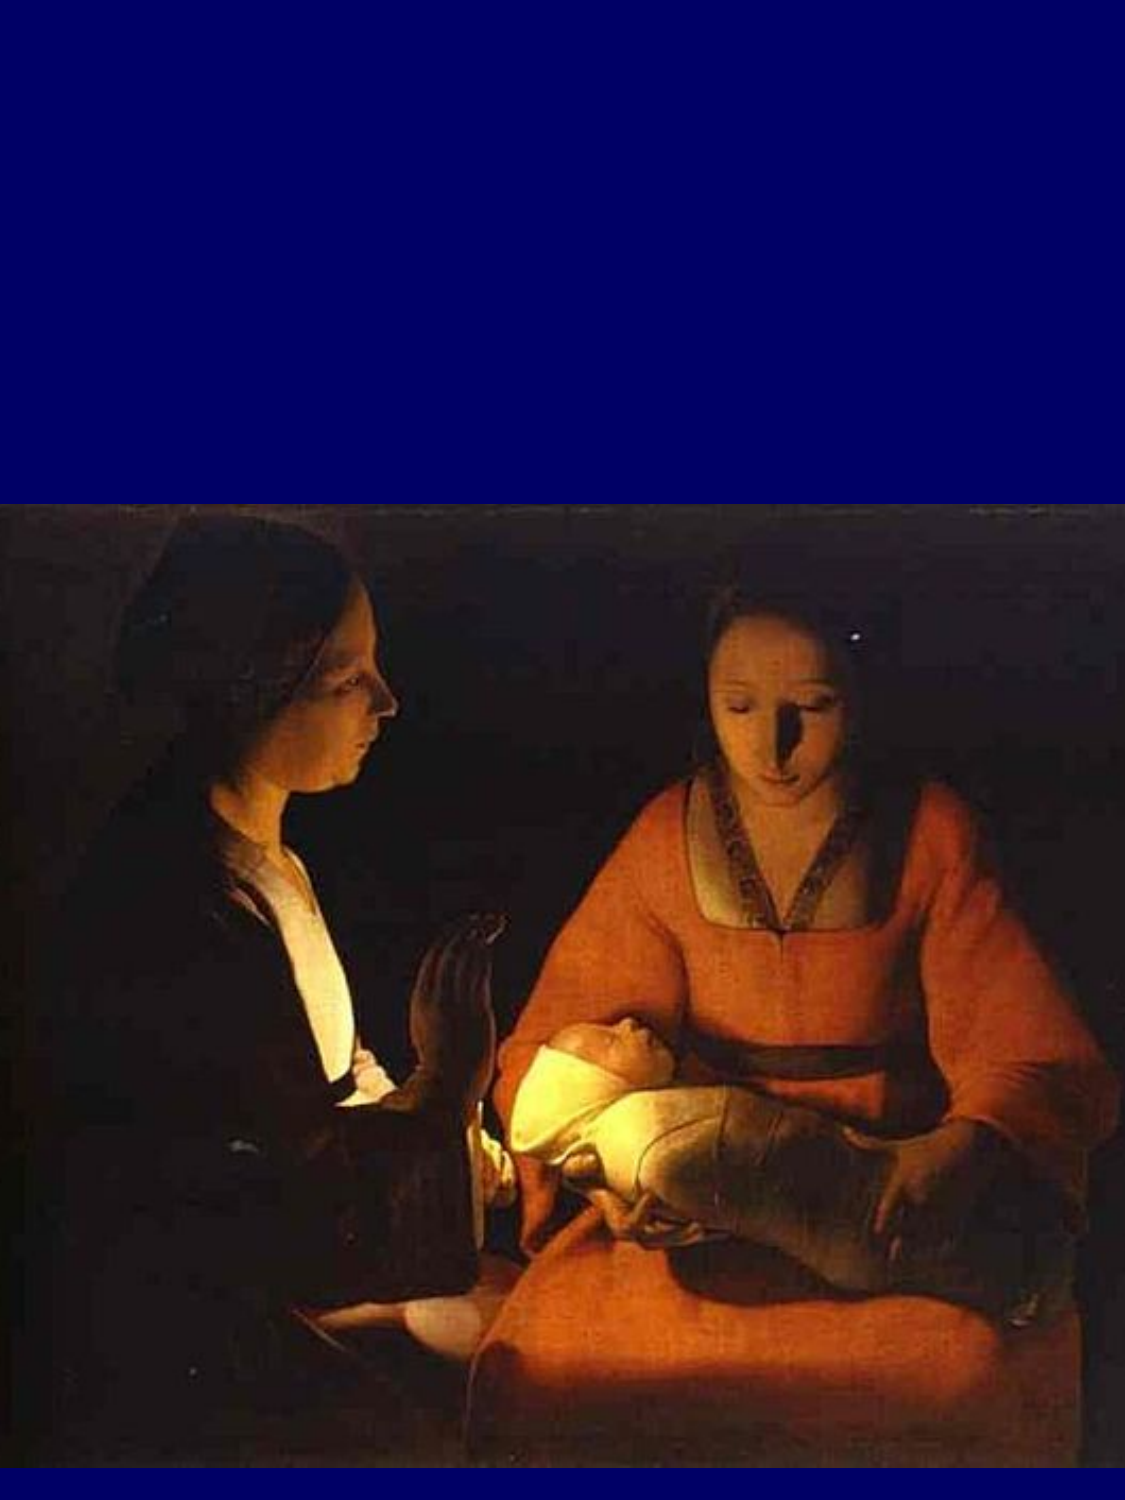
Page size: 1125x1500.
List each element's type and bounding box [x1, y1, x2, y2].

picture [0, 504, 1125, 1469]
